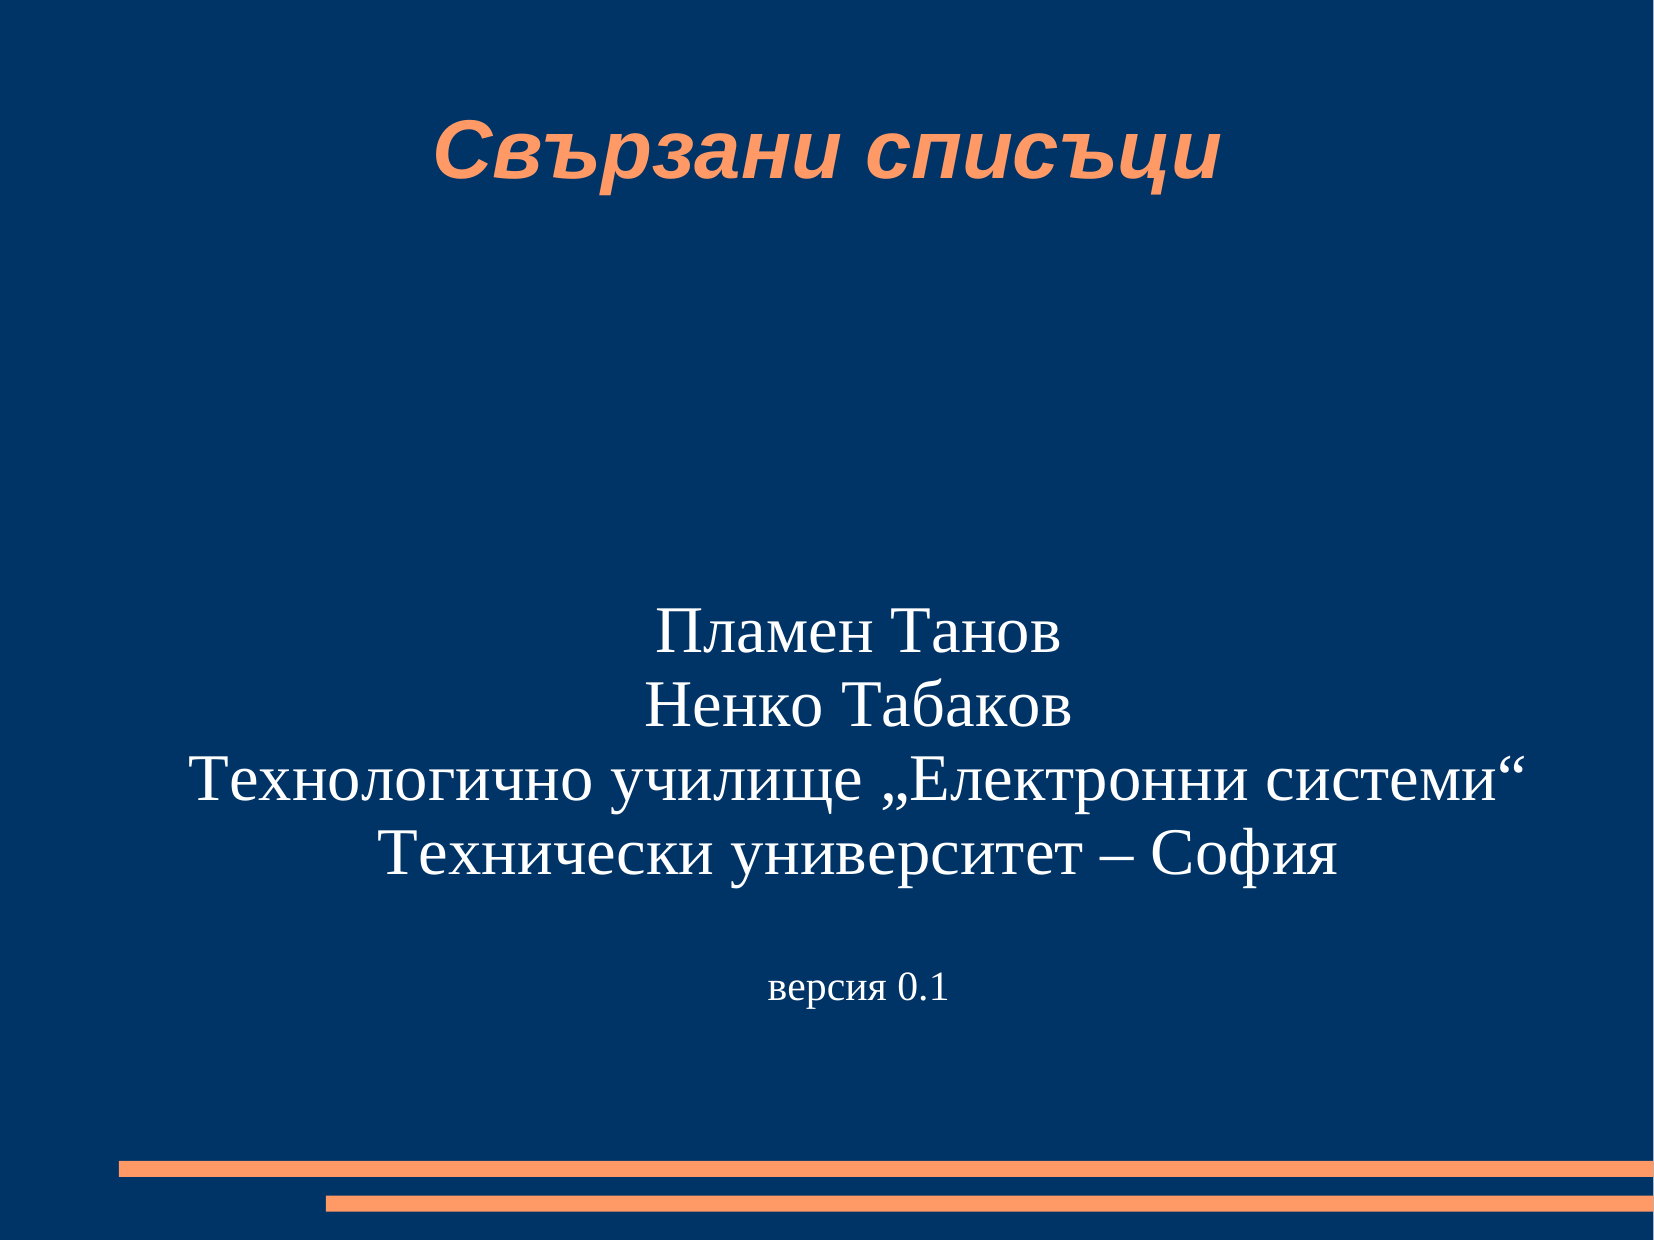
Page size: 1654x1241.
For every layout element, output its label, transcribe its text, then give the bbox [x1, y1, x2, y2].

subtitle Пламен Танов Ненко Табаков Технологично училище „Електронни системи“ Технически университет – София версия 0.1 [121, 322, 1561, 1133]
title Свързани списъци [121, 46, 1534, 254]
